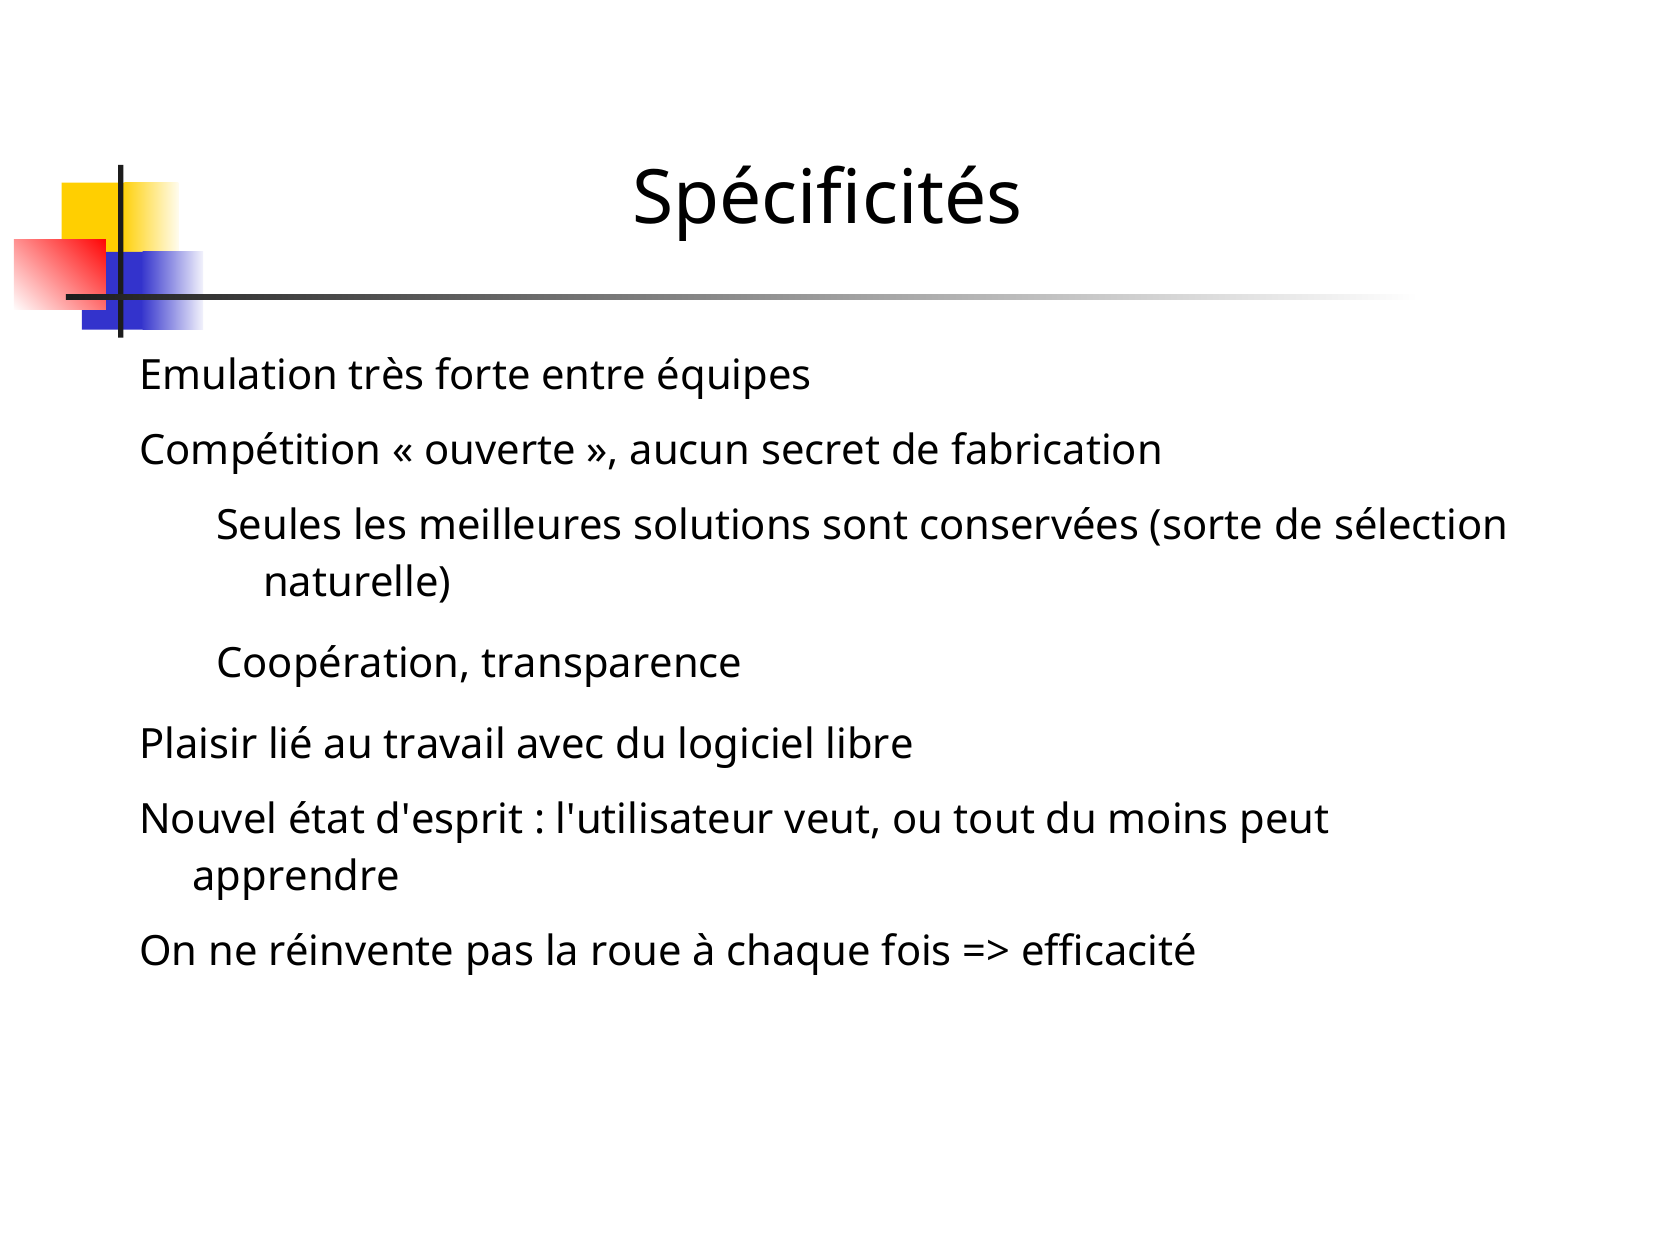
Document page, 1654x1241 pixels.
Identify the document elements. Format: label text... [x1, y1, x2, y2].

title Spécificités [121, 91, 1534, 299]
list Emulation très forte entre équipes Compétition « ouverte », aucun secret de fabrication Seules les meilleures solutions sont conservées (sorte de sélection naturelle) Coopération, transparence Plaisir lié au travail avec du logiciel libre Nouvel état d'esprit : l'utilisateur veut, ou tout du moins peut apprendre On ne réinvente pas la roue à chaque fois => efficacité [121, 344, 1534, 1168]
